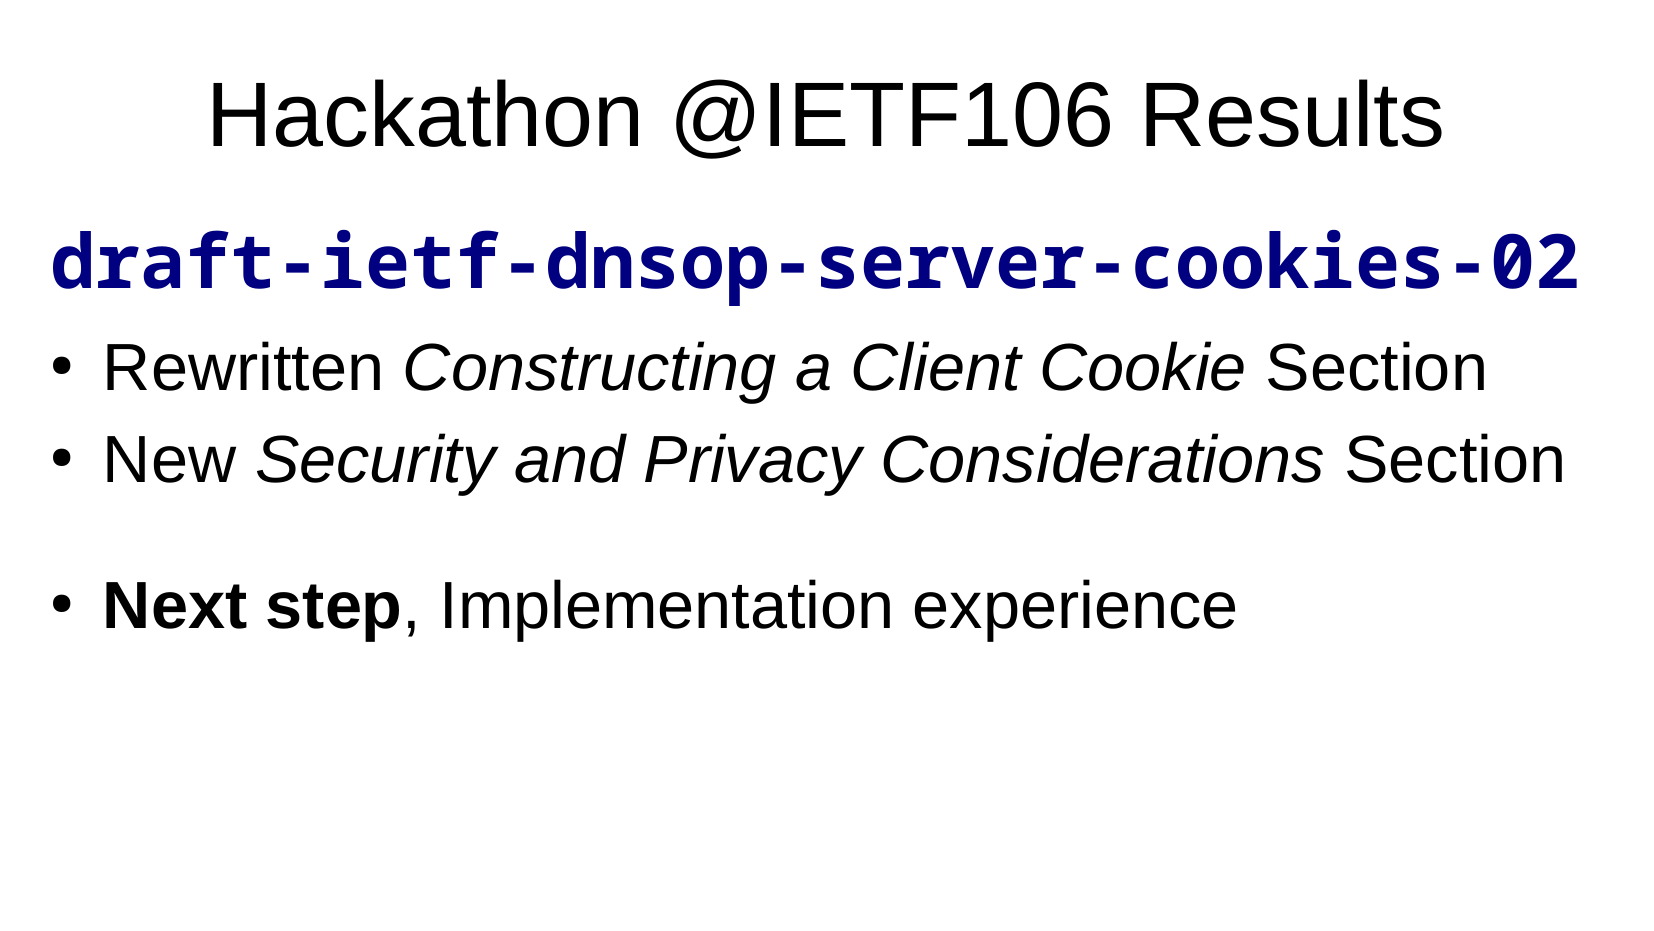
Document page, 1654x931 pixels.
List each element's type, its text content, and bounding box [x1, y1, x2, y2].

title Hackathon @IETF106 Results [82, 37, 1571, 193]
list Rewritten Constructing a Client Cookie Section New Security and Privacy Considerations Section Next step, Implementation experience [32, 329, 1630, 870]
text_box draft-ietf-dnsop-server-cookies-02 [35, 200, 1607, 301]
